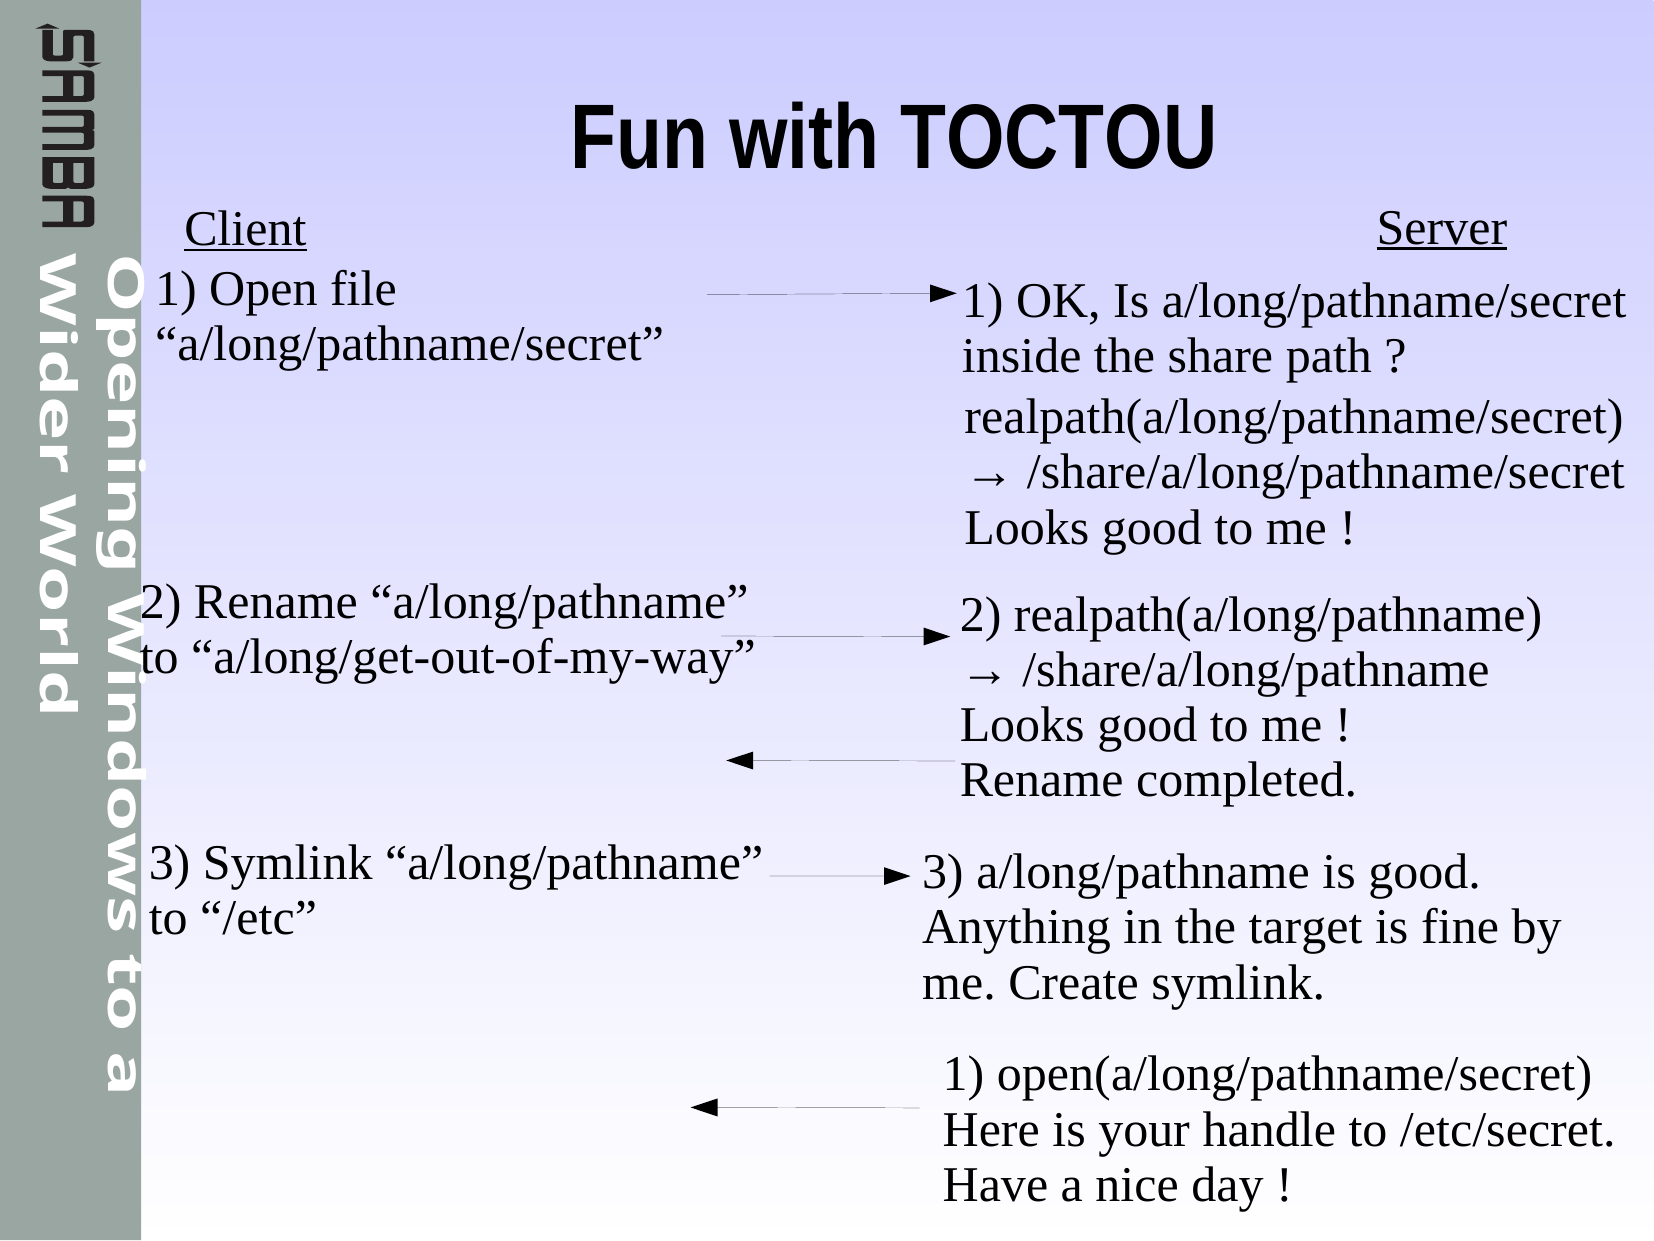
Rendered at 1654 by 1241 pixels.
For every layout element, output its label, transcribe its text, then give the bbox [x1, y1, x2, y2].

text_box 1) OK, Is a/long/pathname/secret inside the share path ? [961, 272, 1645, 399]
text_box realpath(a/long/pathname/secret) → /share/a/long/pathname/secret Looks good to me ! [964, 389, 1645, 576]
text_box 1) open(a/long/pathname/secret) Here is your handle to /etc/secret. Have a nice day ! [942, 1046, 1621, 1214]
text_box 2) realpath(a/long/pathname) → /share/a/long/pathname Looks good to me ! Rename completed. [959, 586, 1641, 810]
text_box 3) a/long/pathname is good. Anything in the target is fine by me. Create symlink. [922, 844, 1644, 1030]
text_box Server [1376, 199, 1508, 256]
text_box 1) Open file “a/long/pathname/secret” [155, 260, 665, 373]
text_box Client [184, 201, 308, 257]
text_box 3) Symlink “a/long/pathname” to “/etc” [148, 834, 786, 947]
title Fun with TOCTOU [188, 52, 1601, 219]
text_box 2) Rename “a/long/pathname” to “a/long/get-out-of-my-way” [139, 573, 777, 686]
